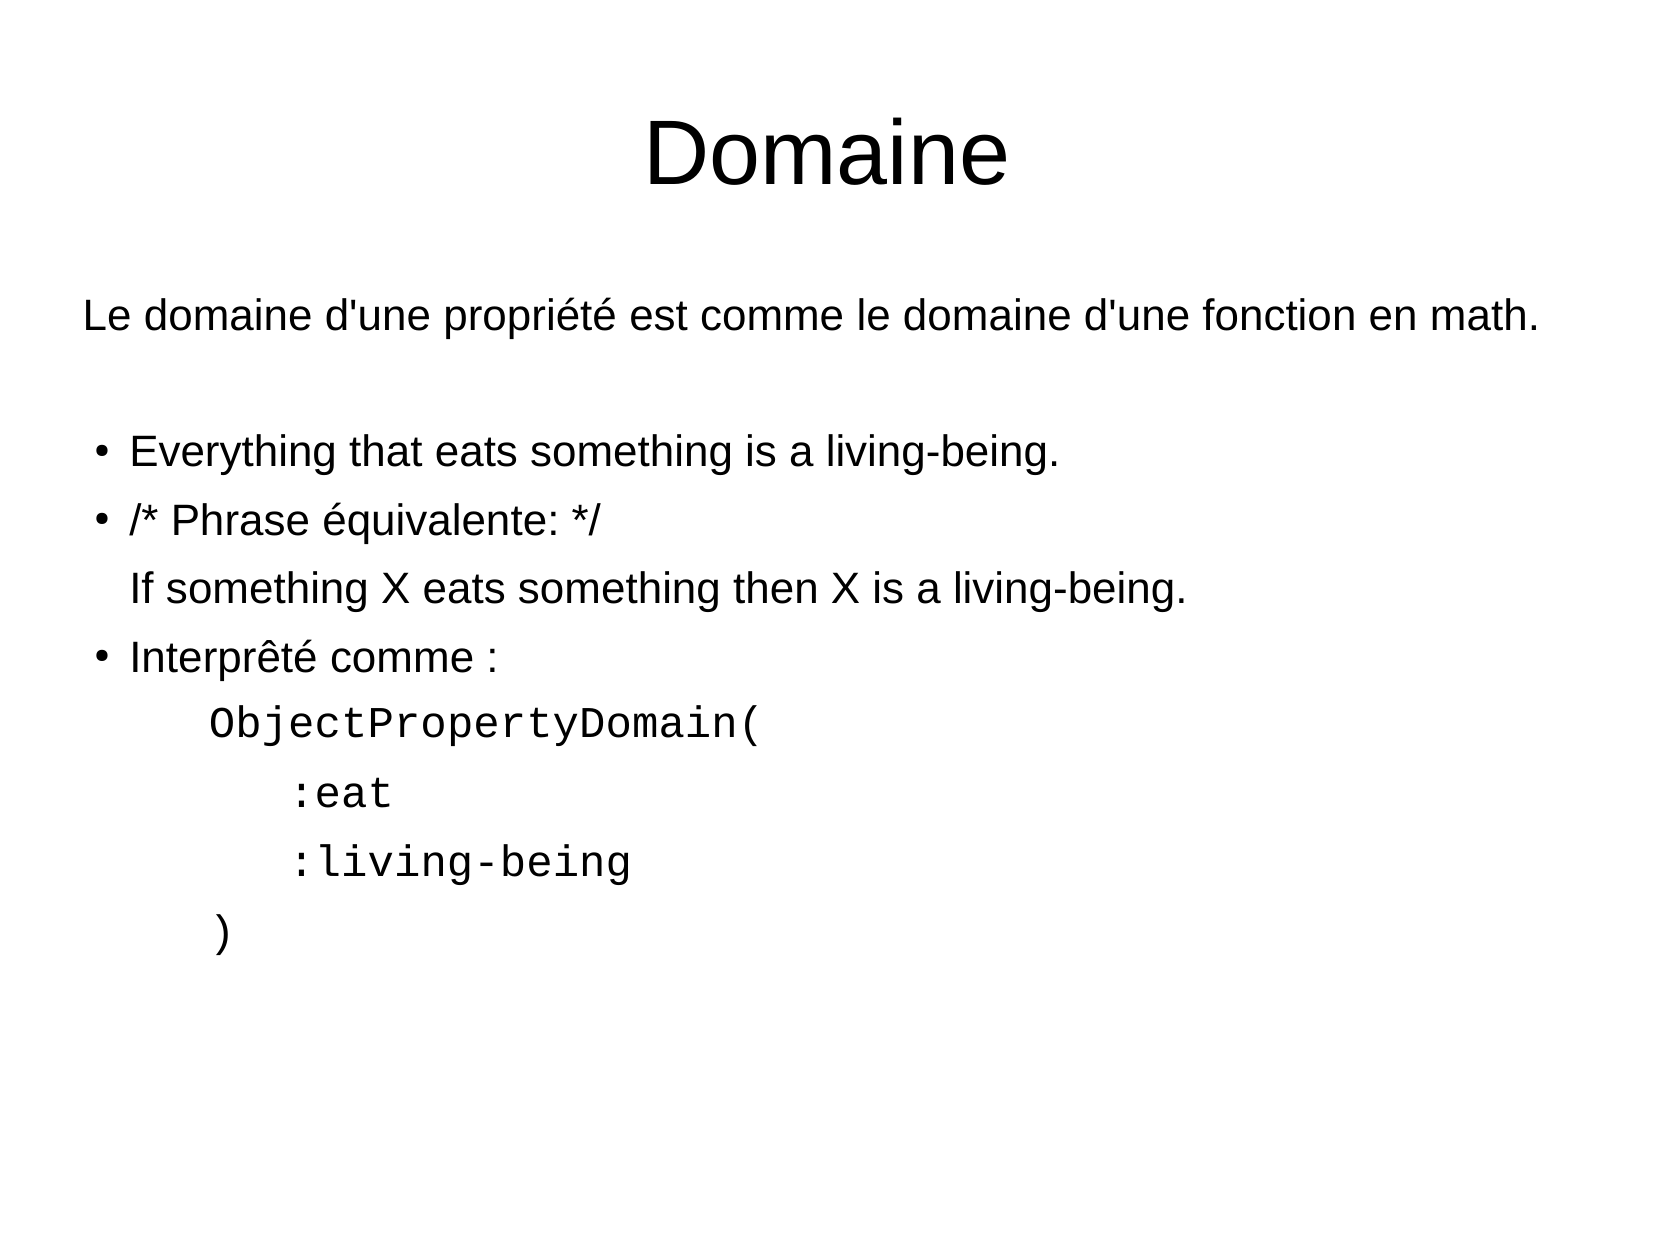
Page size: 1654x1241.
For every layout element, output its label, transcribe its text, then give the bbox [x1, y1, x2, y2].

title Domaine [82, 49, 1571, 257]
list Le domaine d'une propriété est comme le domaine d'une fonction en math. Everything that eats something is a living-being. /* Phrase équivalente: */ If something X eats something then X is a living-being. Interprêté comme : ObjectPropertyDomain( :eat :living-being ) [82, 290, 1571, 1010]
